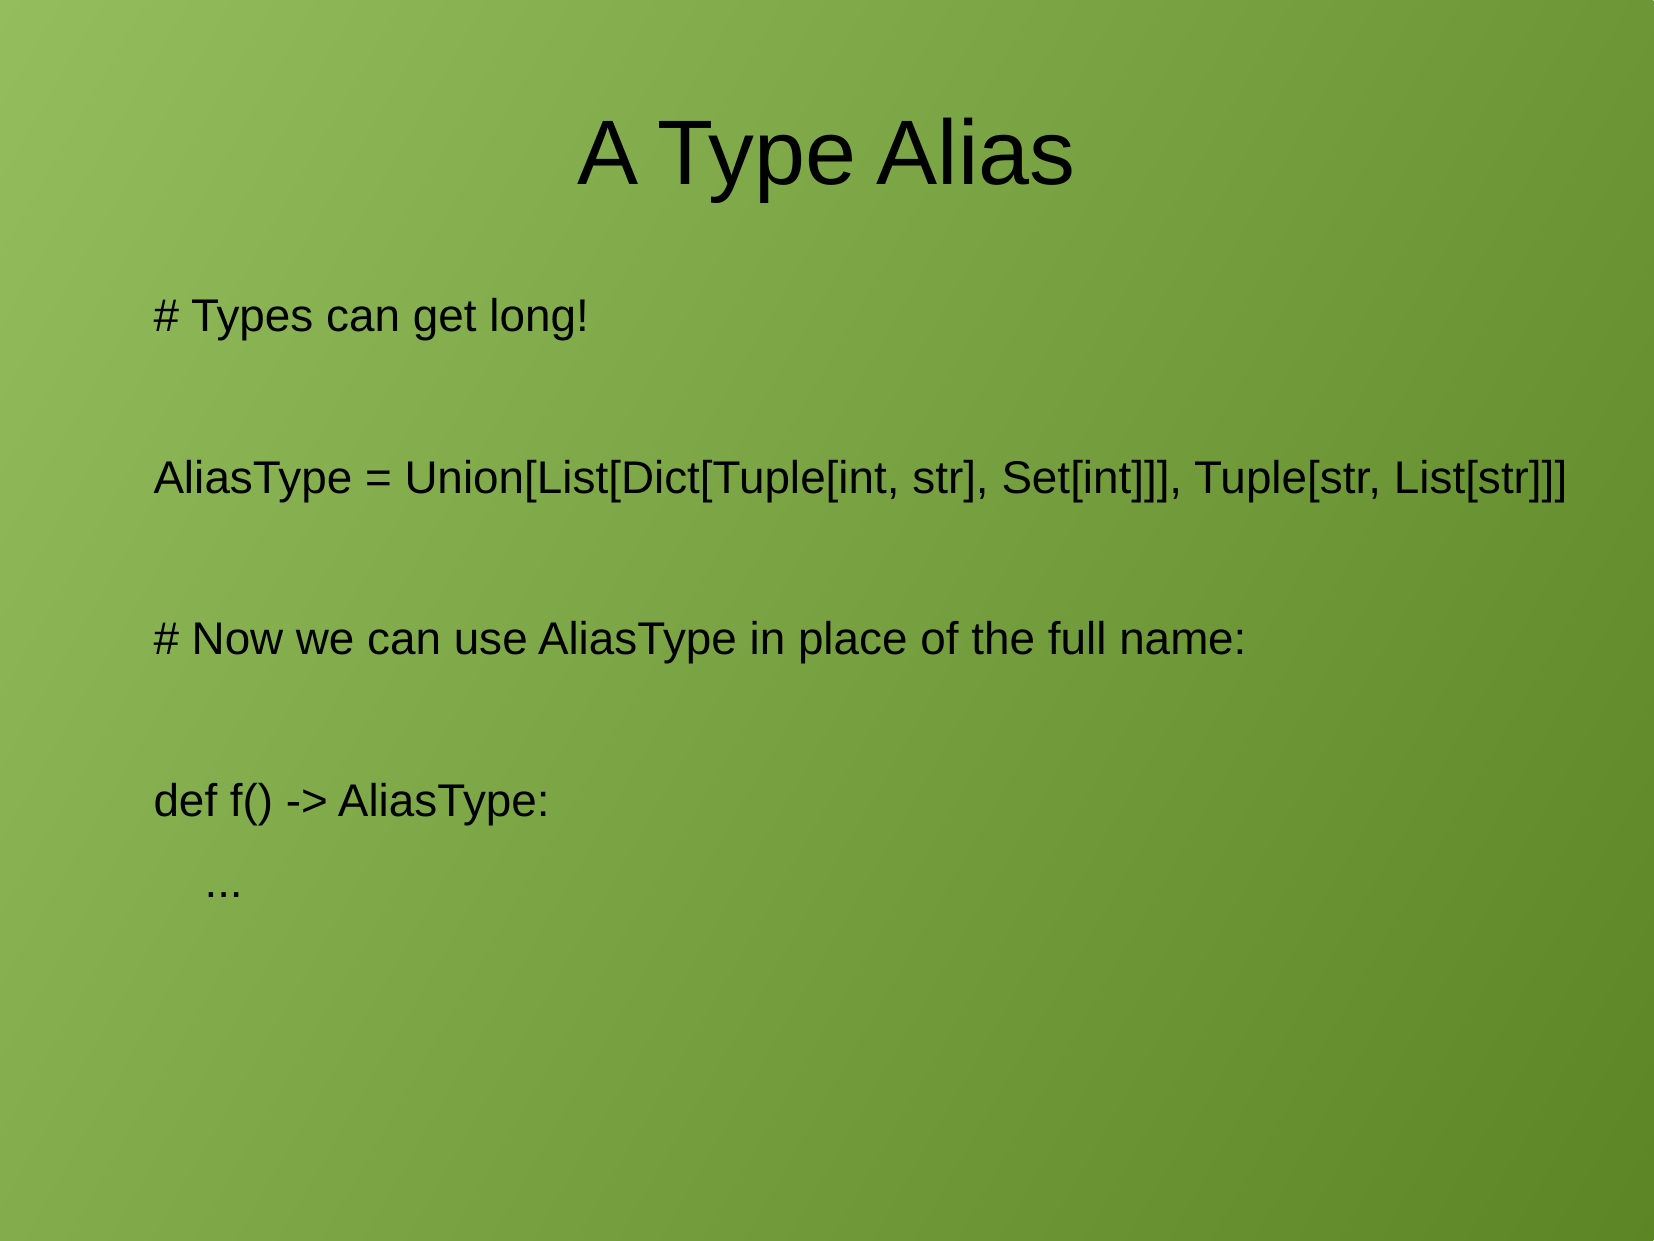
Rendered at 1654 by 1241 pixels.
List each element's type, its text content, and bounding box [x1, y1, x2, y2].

list # Types can get long! AliasType = Union[List[Dict[Tuple[int, str], Set[int]]], Tuple[str, List[str]]] # Now we can use AliasType in place of the full name: def f() -> AliasType: ... [82, 290, 1571, 1010]
title A Type Alias [82, 49, 1571, 257]
